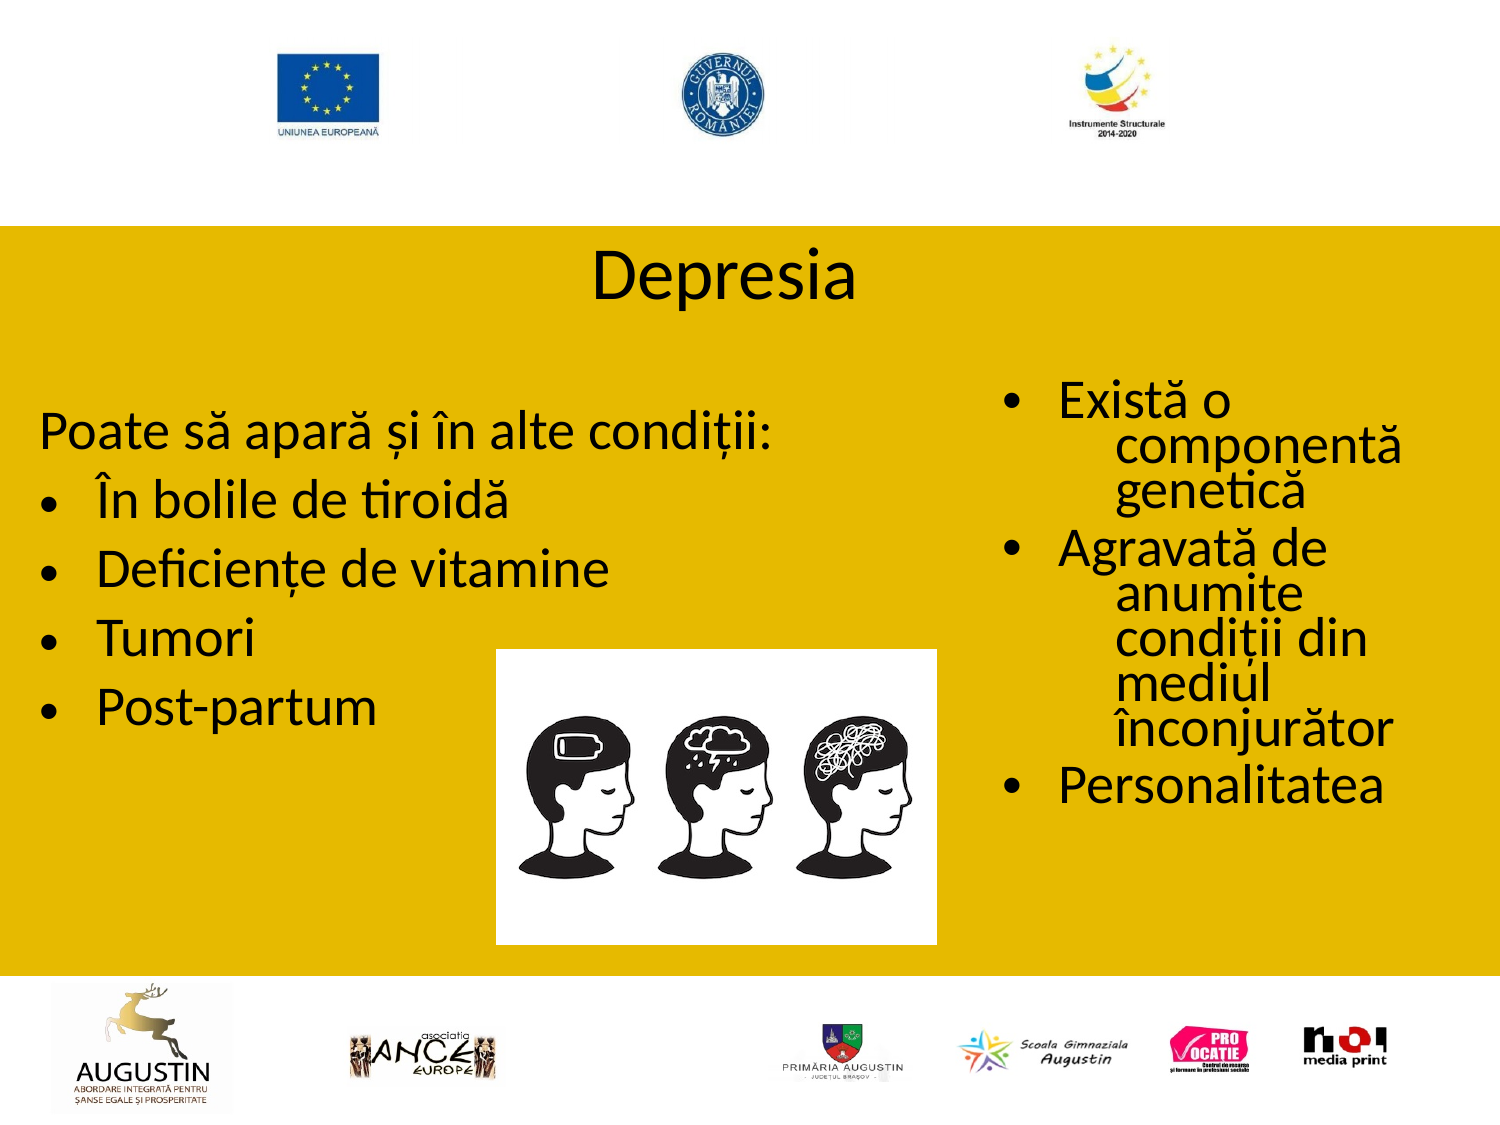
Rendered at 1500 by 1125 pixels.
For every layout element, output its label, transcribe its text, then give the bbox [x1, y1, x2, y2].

picture [496, 650, 937, 945]
list Poate să apară și în alte condiții: În bolile de tiroidă Deficiențe de vitamine Tumori Post-partum [24, 399, 938, 914]
title Depresia [50, 187, 1401, 376]
text_box Există o componentă genetică Agravată de anumite condiții din mediul înconjurător Personalitatea [987, 375, 1463, 889]
